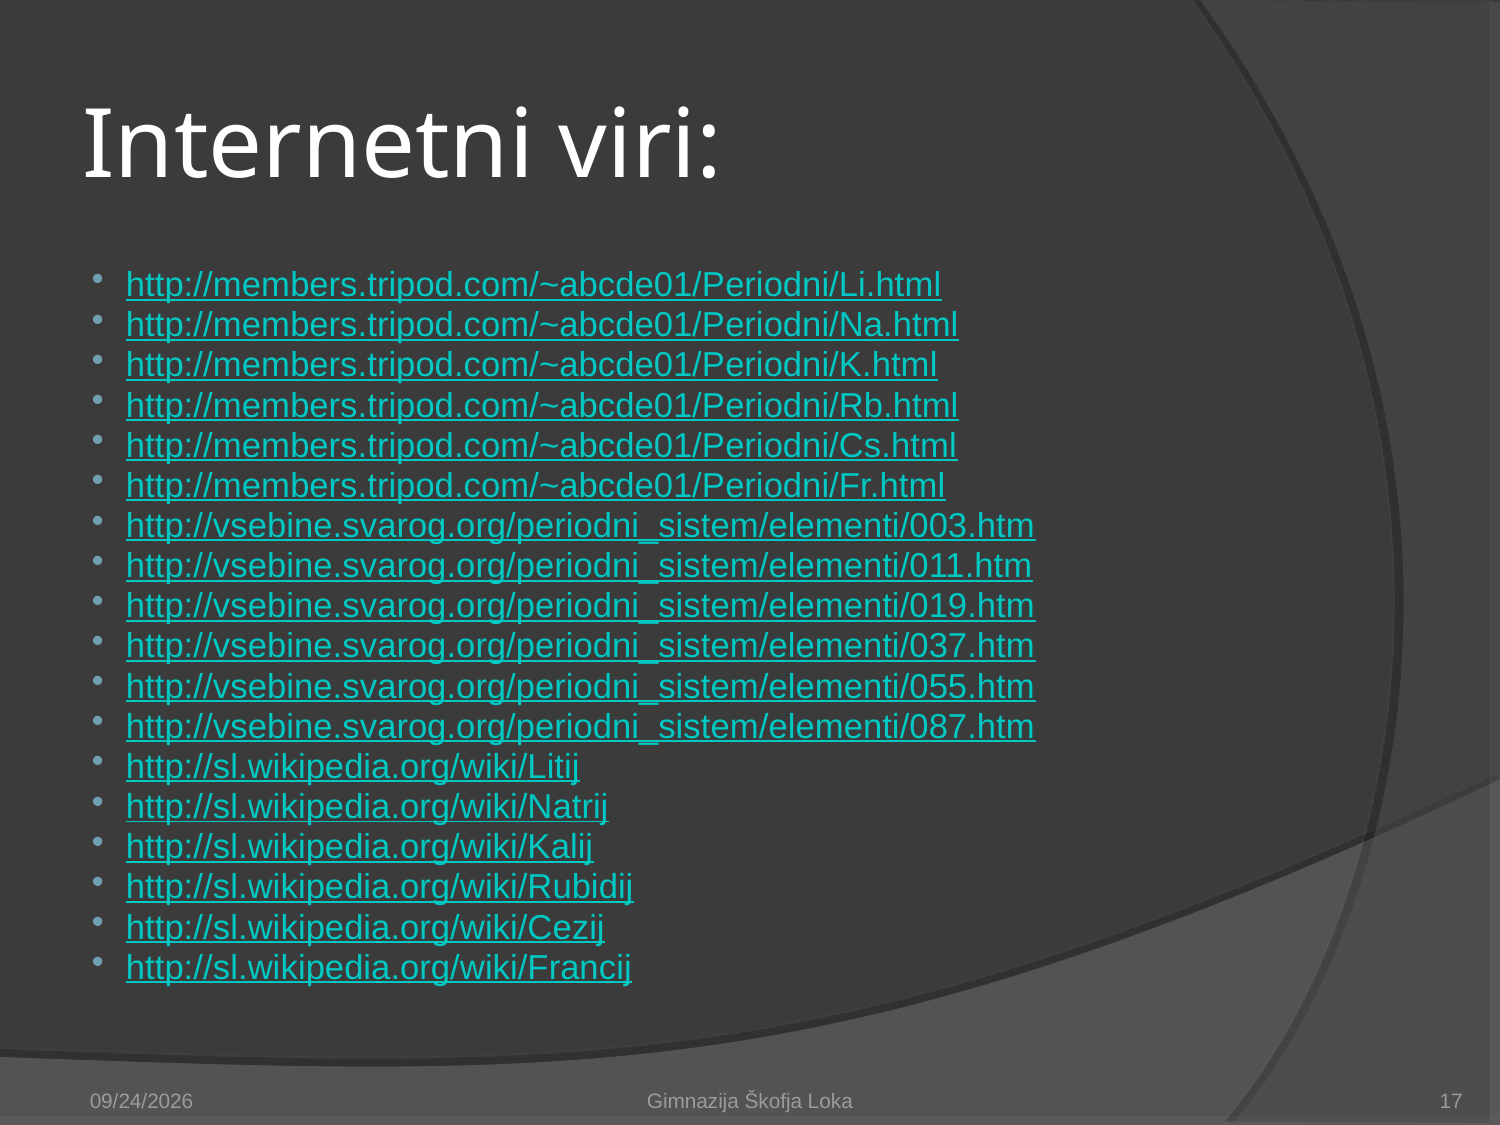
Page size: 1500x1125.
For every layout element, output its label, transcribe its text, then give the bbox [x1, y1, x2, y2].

list http://members.tripod.com/~abcde01/Periodni/Li.html http://members.tripod.com/~abcde01/Periodni/Na.html http://members.tripod.com/~abcde01/Periodni/K.html http://members.tripod.com/~abcde01/Periodni/Rb.html http://members.tripod.com/~abcde01/Periodni/Cs.html http://members.tripod.com/~abcde01/Periodni/Fr.html http://vsebine.svarog.org/periodni_sistem/elementi/003.htm http://vsebine.svarog.org/periodni_sistem/elementi/011.htm http://vsebine.svarog.org/periodni_sistem/elementi/019.htm http://vsebine.svarog.org/periodni_sistem/elementi/037.htm http://vsebine.svarog.org/periodni_sistem/elementi/055.htm http://vsebine.svarog.org/periodni_sistem/elementi/087.htm http://sl.wikipedia.org/wiki/Litij http://sl.wikipedia.org/wiki/Natrij http://sl.wikipedia.org/wiki/Kalij http://sl.wikipedia.org/wiki/Rubidij http://sl.wikipedia.org/wiki/Cezij http://sl.wikipedia.org/wiki/Francij [75, 262, 1300, 1005]
slide_number <number> [1337, 1053, 1463, 1114]
slide_number 05/31/2019 [75, 1053, 425, 1114]
footer Gimnazija Škofja Loka [512, 1053, 988, 1114]
title Internetni viri: [75, 45, 1300, 233]
